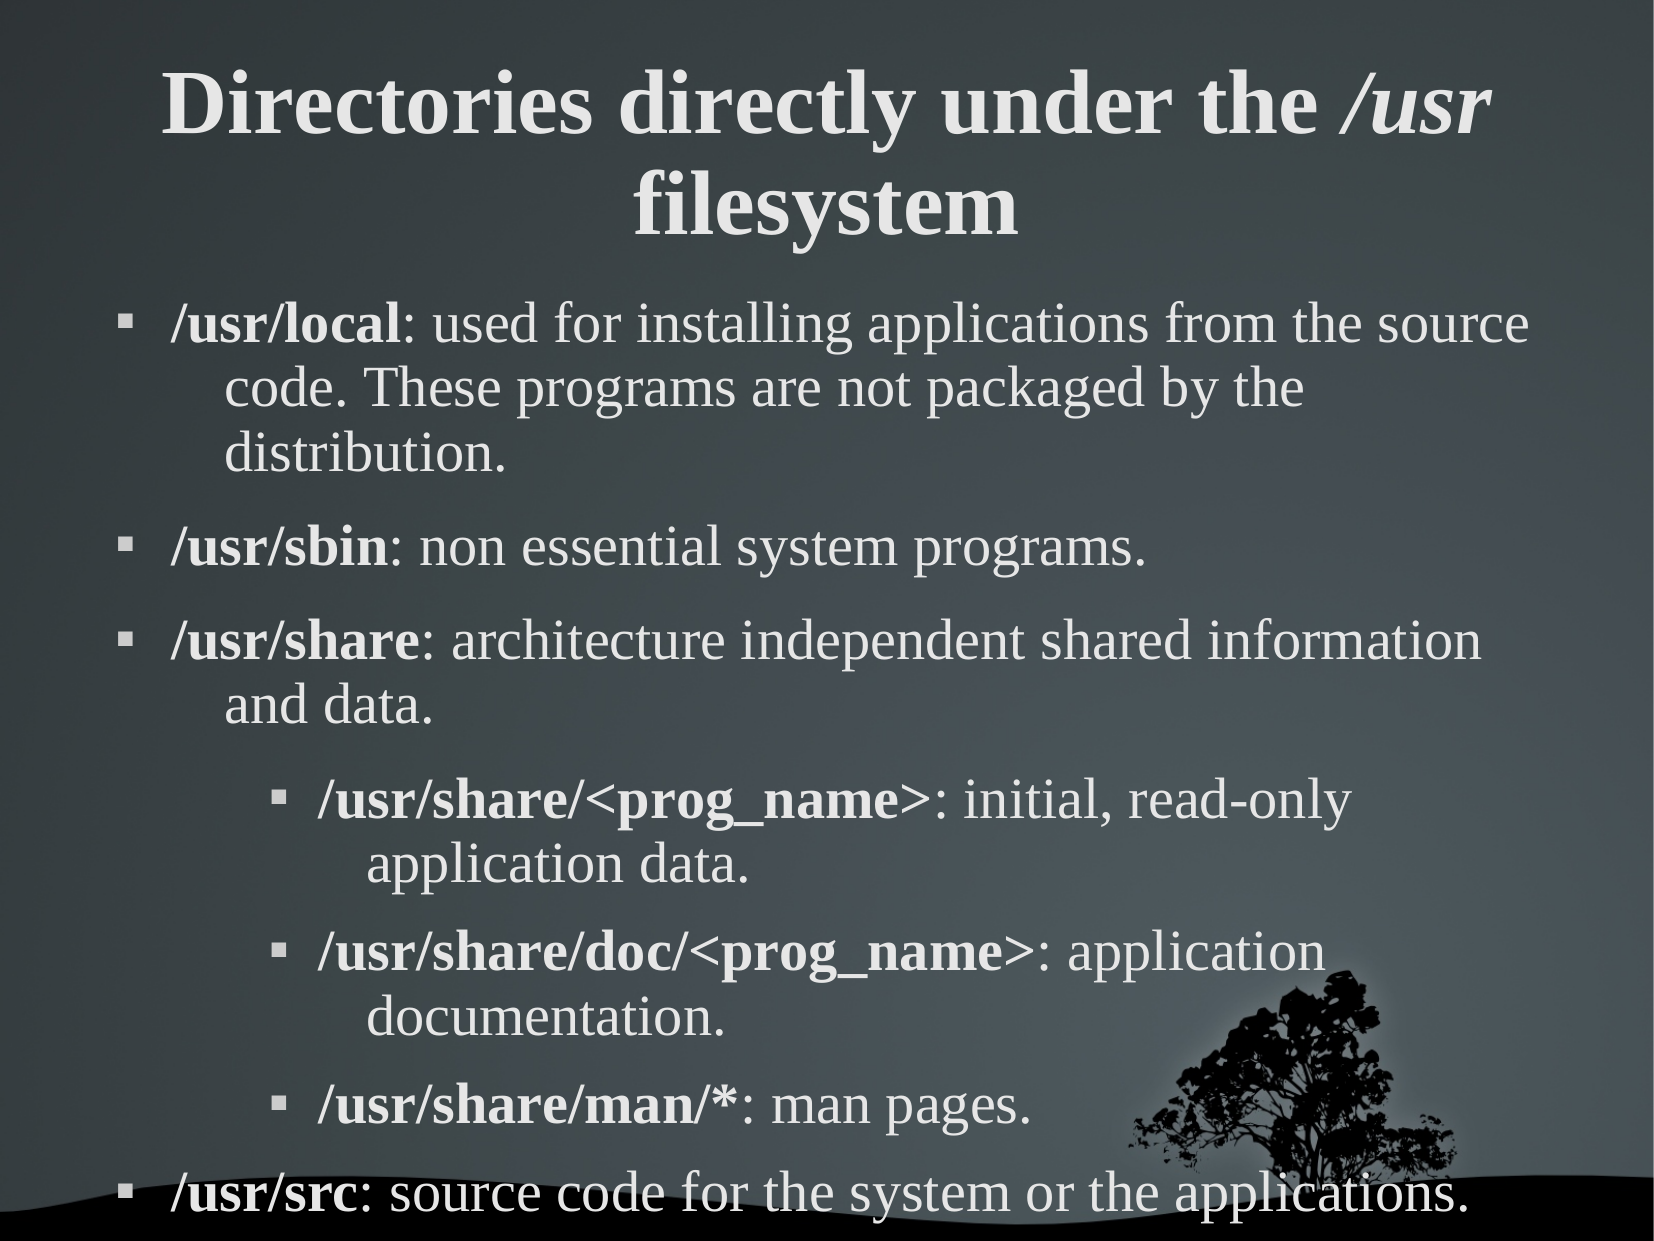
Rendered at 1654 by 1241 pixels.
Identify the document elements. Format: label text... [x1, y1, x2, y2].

list /usr/local: used for installing applications from the source code. These programs are not packaged by the distribution. /usr/sbin: non essential system programs. /usr/share: architecture independent shared information and data. /usr/share/<prog_name>: initial, read-only application data. /usr/share/doc/<prog_name>: application documentation. /usr/share/man/*: man pages. /usr/src: source code for the system or the applications. [82, 290, 1571, 1225]
title Directories directly under the /usr filesystem [82, 33, 1572, 274]
picture [0, 0, 1654, 1241]
